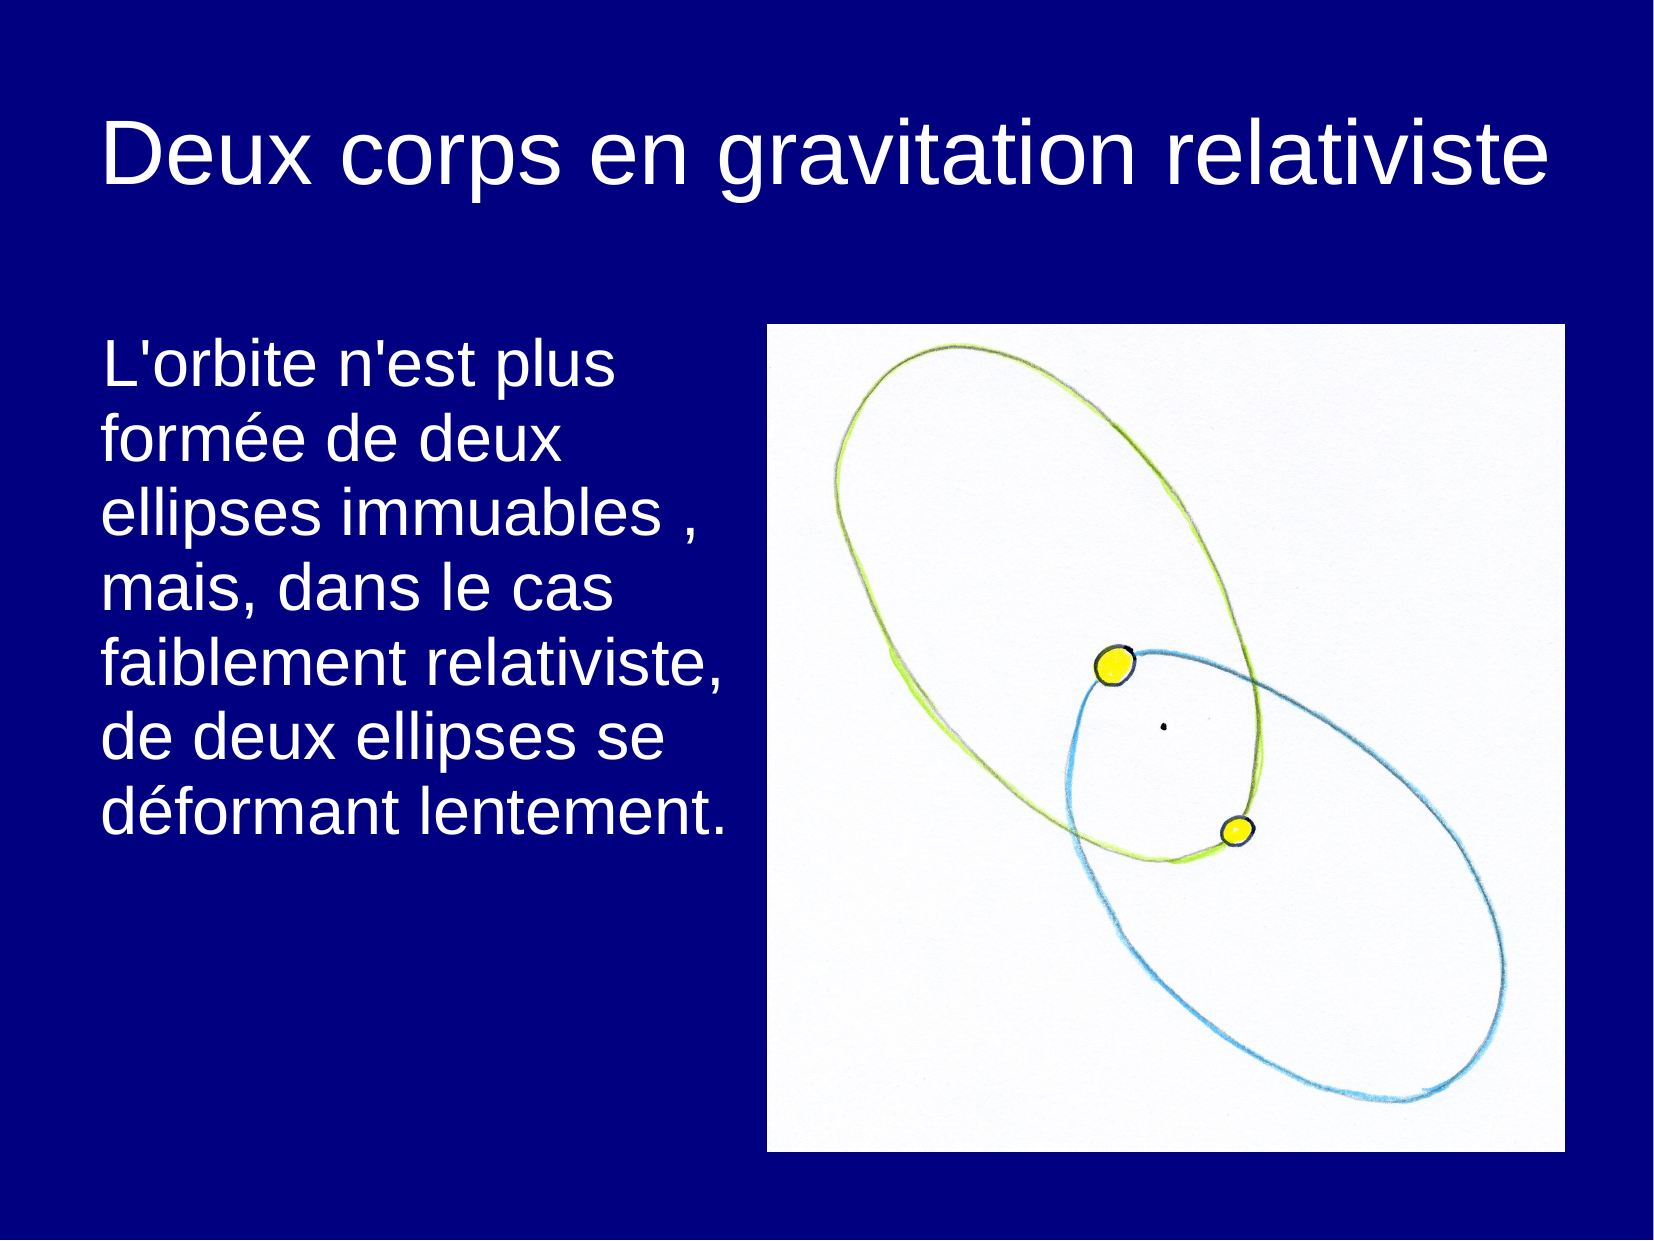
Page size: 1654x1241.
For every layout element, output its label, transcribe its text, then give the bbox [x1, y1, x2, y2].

picture [767, 324, 1565, 1152]
title Deux corps en gravitation relativiste [82, 49, 1571, 257]
list L'orbite n'est plus formée de deux ellipses immuables , mais, dans le cas faiblement relativiste, de deux ellipses se déformant lentement. [29, 325, 739, 1099]
